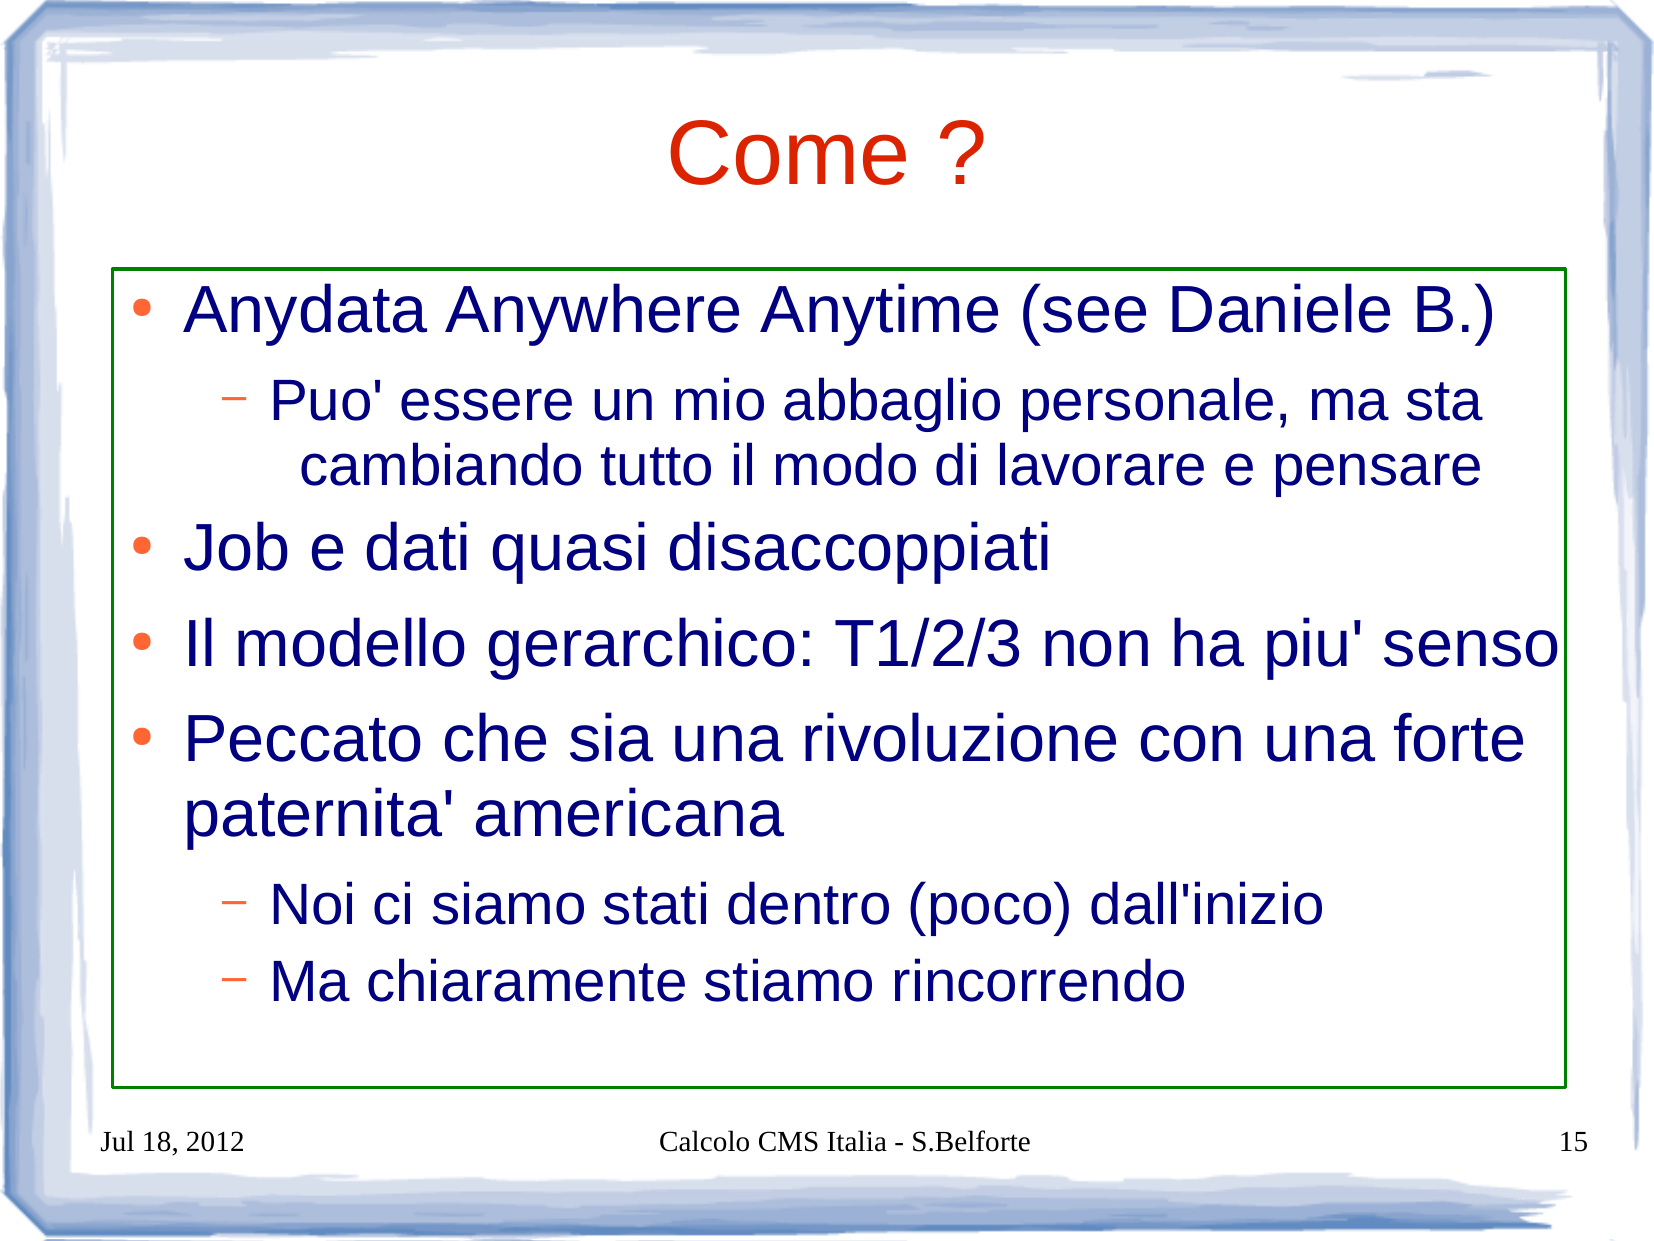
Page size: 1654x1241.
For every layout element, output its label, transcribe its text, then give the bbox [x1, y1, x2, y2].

title Come ? [82, 49, 1571, 257]
list Anydata Anywhere Anytime (see Daniele B.) Puo' essere un mio abbaglio personale, ma sta cambiando tutto il modo di lavorare e pensare Job e dati quasi disaccoppiati Il modello gerarchico: T1/2/3 non ha piu' senso Peccato che sia una rivoluzione con una forte paternita' americana Noi ci siamo stati dentro (poco) dall'inizio Ma chiaramente stiamo rincorrendo [112, 268, 1566, 1088]
picture [0, 0, 1654, 1241]
